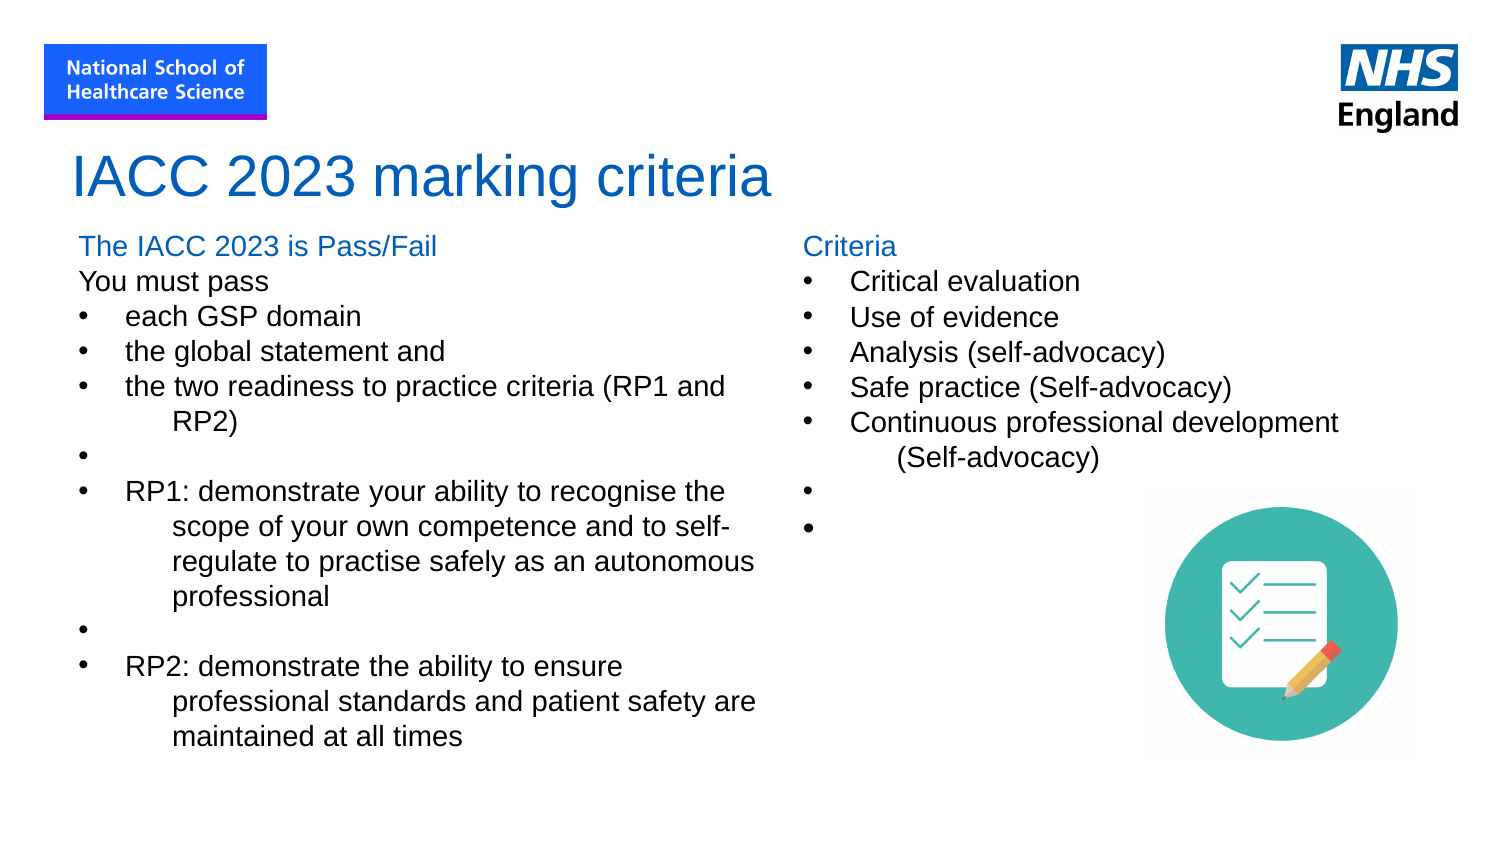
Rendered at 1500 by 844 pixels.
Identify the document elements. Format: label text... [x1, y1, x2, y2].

list Criteria Critical evaluation Use of evidence Analysis (self-advocacy) Safe practice (Self-advocacy) Continuous professional development (Self-advocacy) [787, 220, 1405, 558]
title IACC 2023 marking criteria [56, 138, 1351, 221]
text_box The IACC 2023 is Pass/Fail You must pass each GSP domain the global statement and the two readiness to practice criteria (RP1 and RP2) RP1: demonstrate your ability to recognise the scope of your own competence and to self-regulate to practise safely as an autonomous professional RP2: demonstrate the ability to ensure professional standards and patient safety are maintained at all times [63, 220, 782, 800]
picture [1144, 486, 1418, 761]
